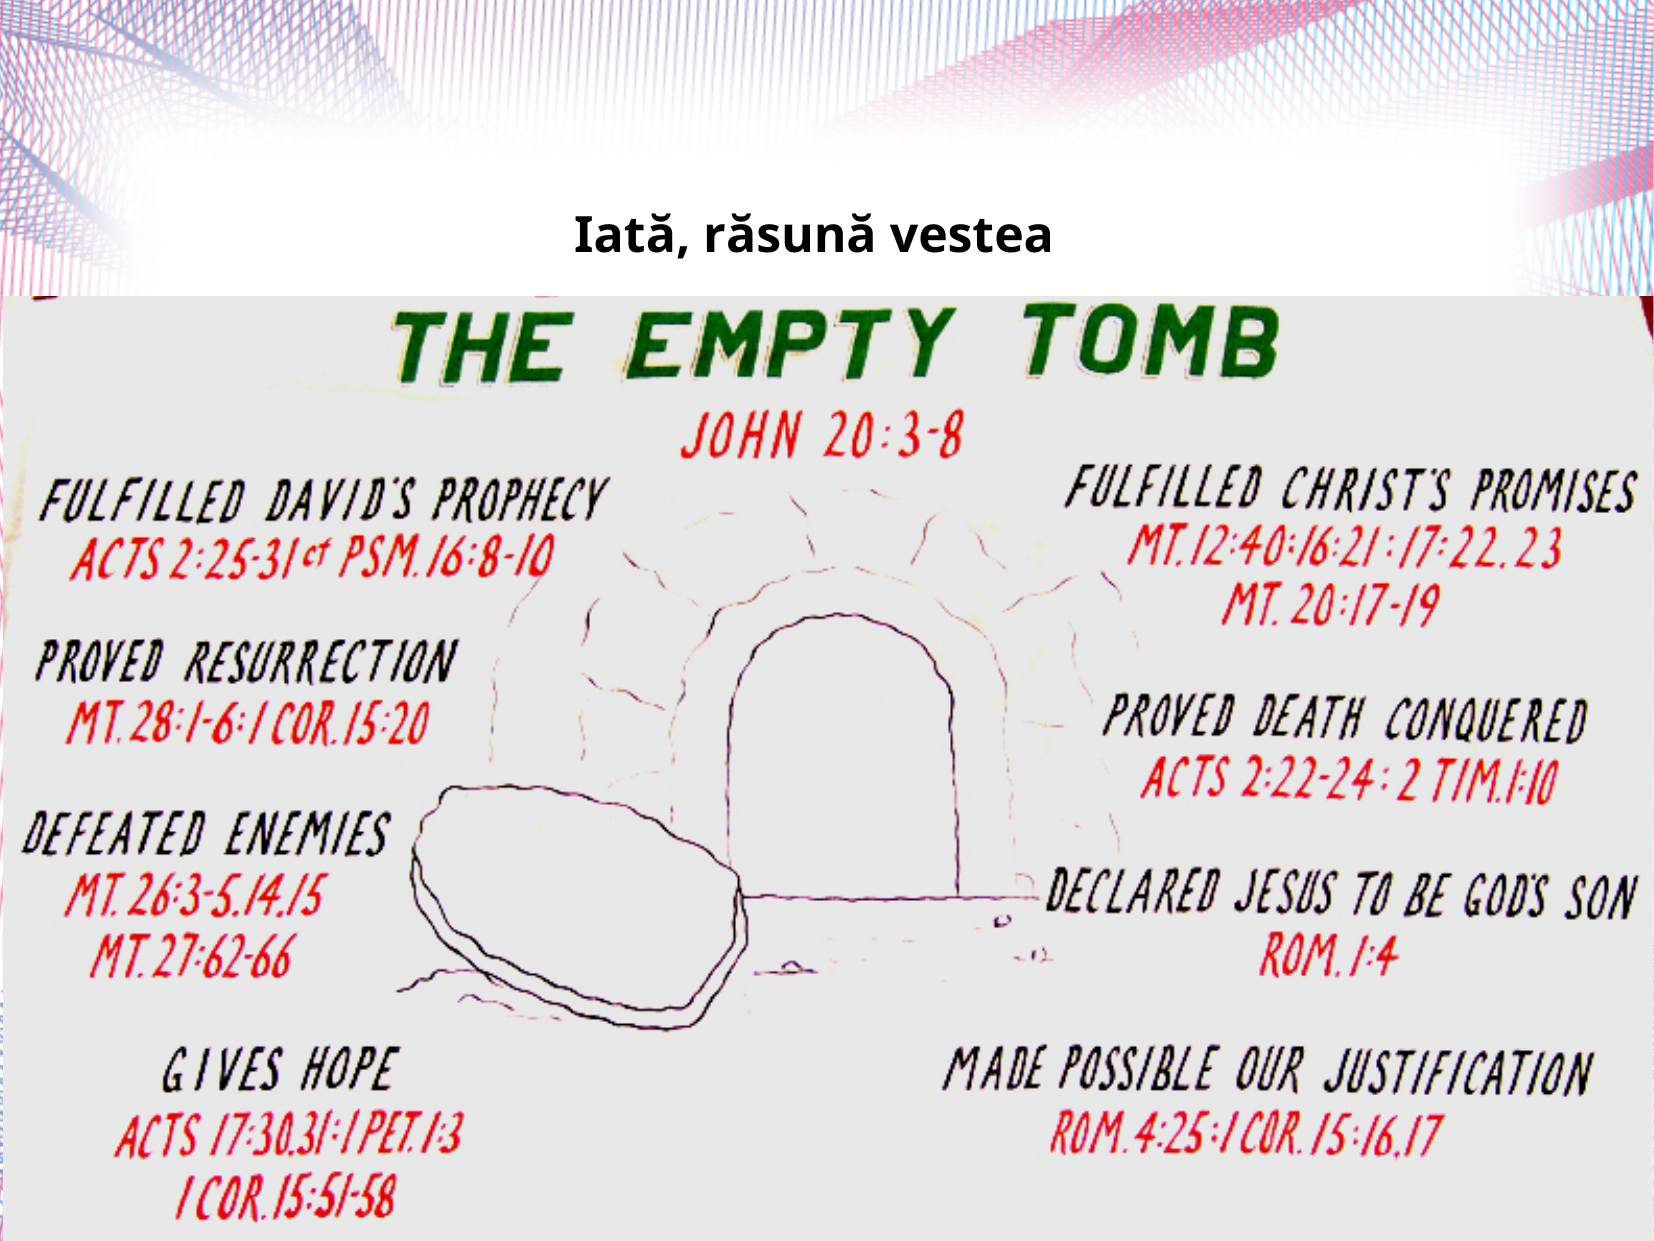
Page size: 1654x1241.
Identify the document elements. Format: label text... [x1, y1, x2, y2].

title Iată, răsună vestea [121, 114, 1534, 290]
picture [0, 0, 1654, 1241]
subtitle Title [82, 290, 1571, 296]
